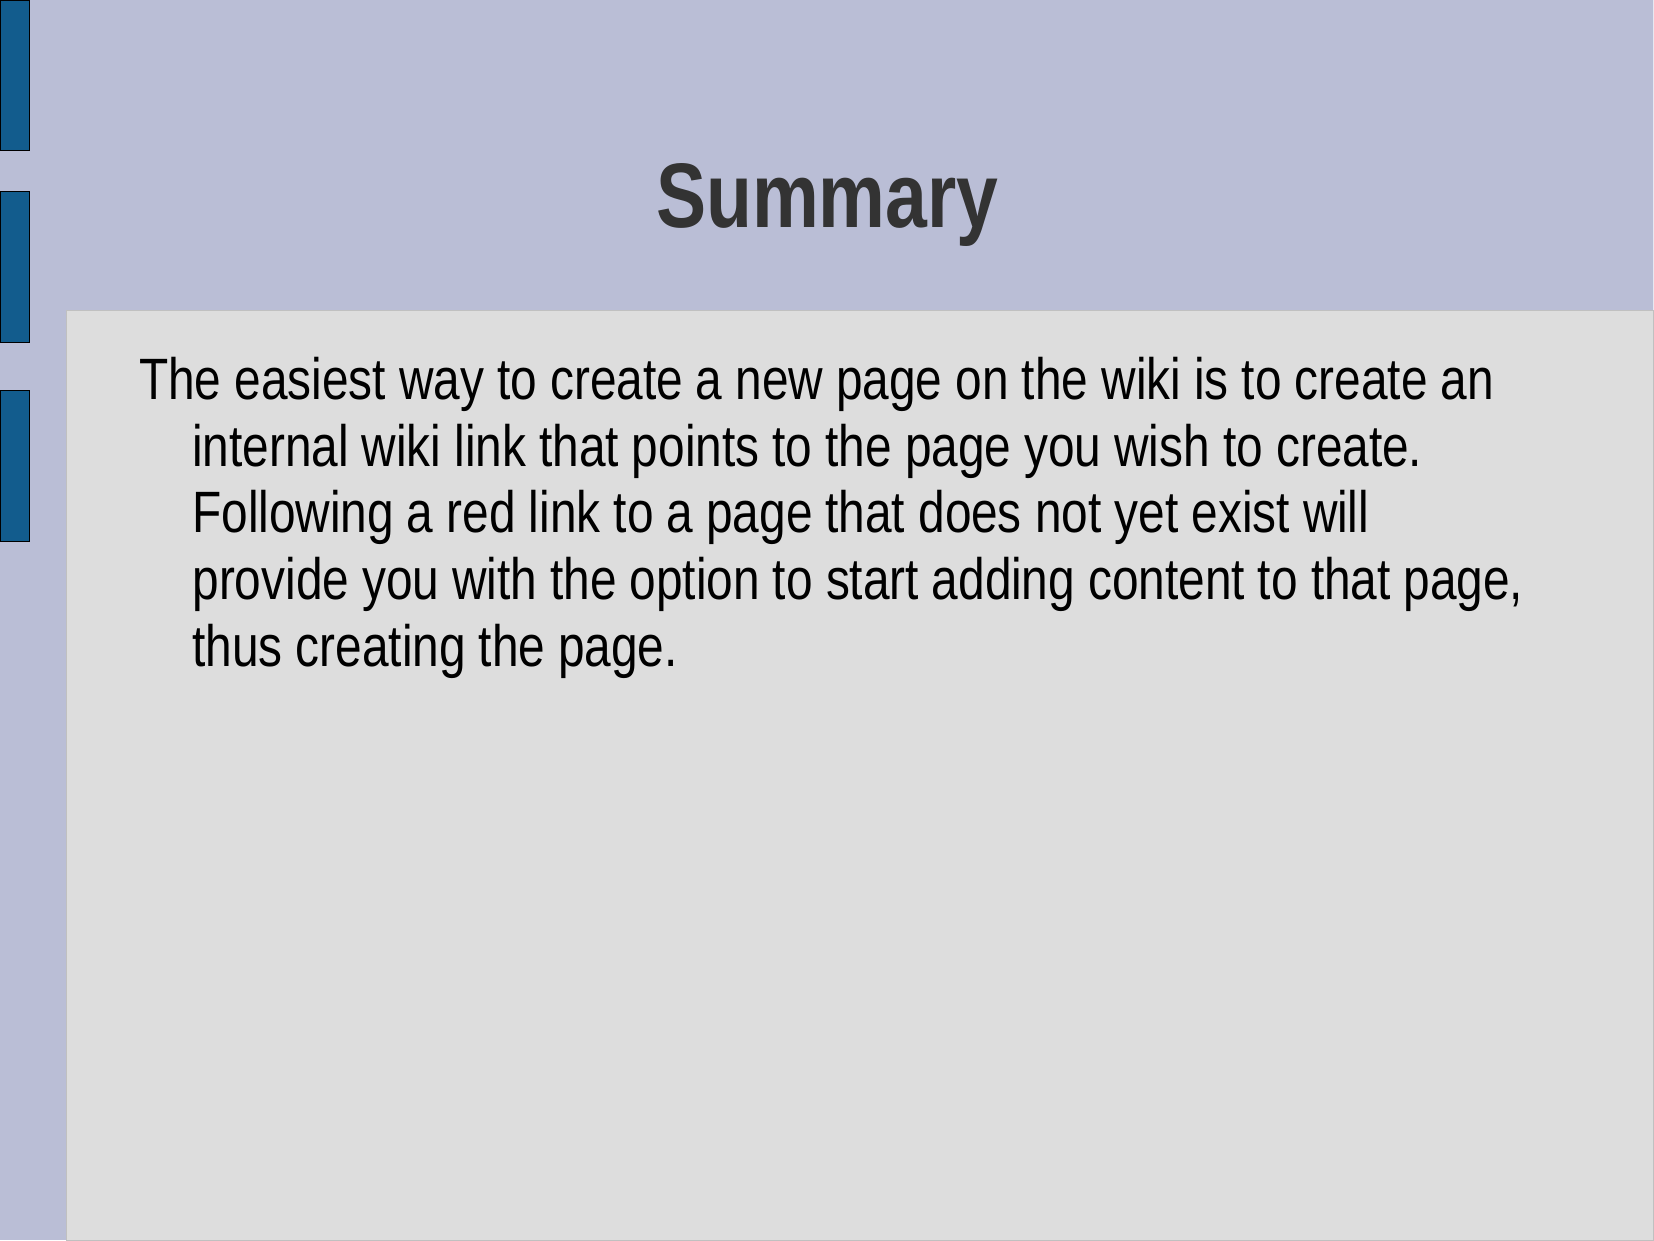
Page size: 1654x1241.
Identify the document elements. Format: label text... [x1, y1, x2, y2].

list The easiest way to create a new page on the wiki is to create an internal wiki link that points to the page you wish to create. Following a red link to a page that does not yet exist will provide you with the option to start adding content to that page, thus creating the page. [121, 344, 1534, 1127]
title Summary [121, 91, 1534, 299]
